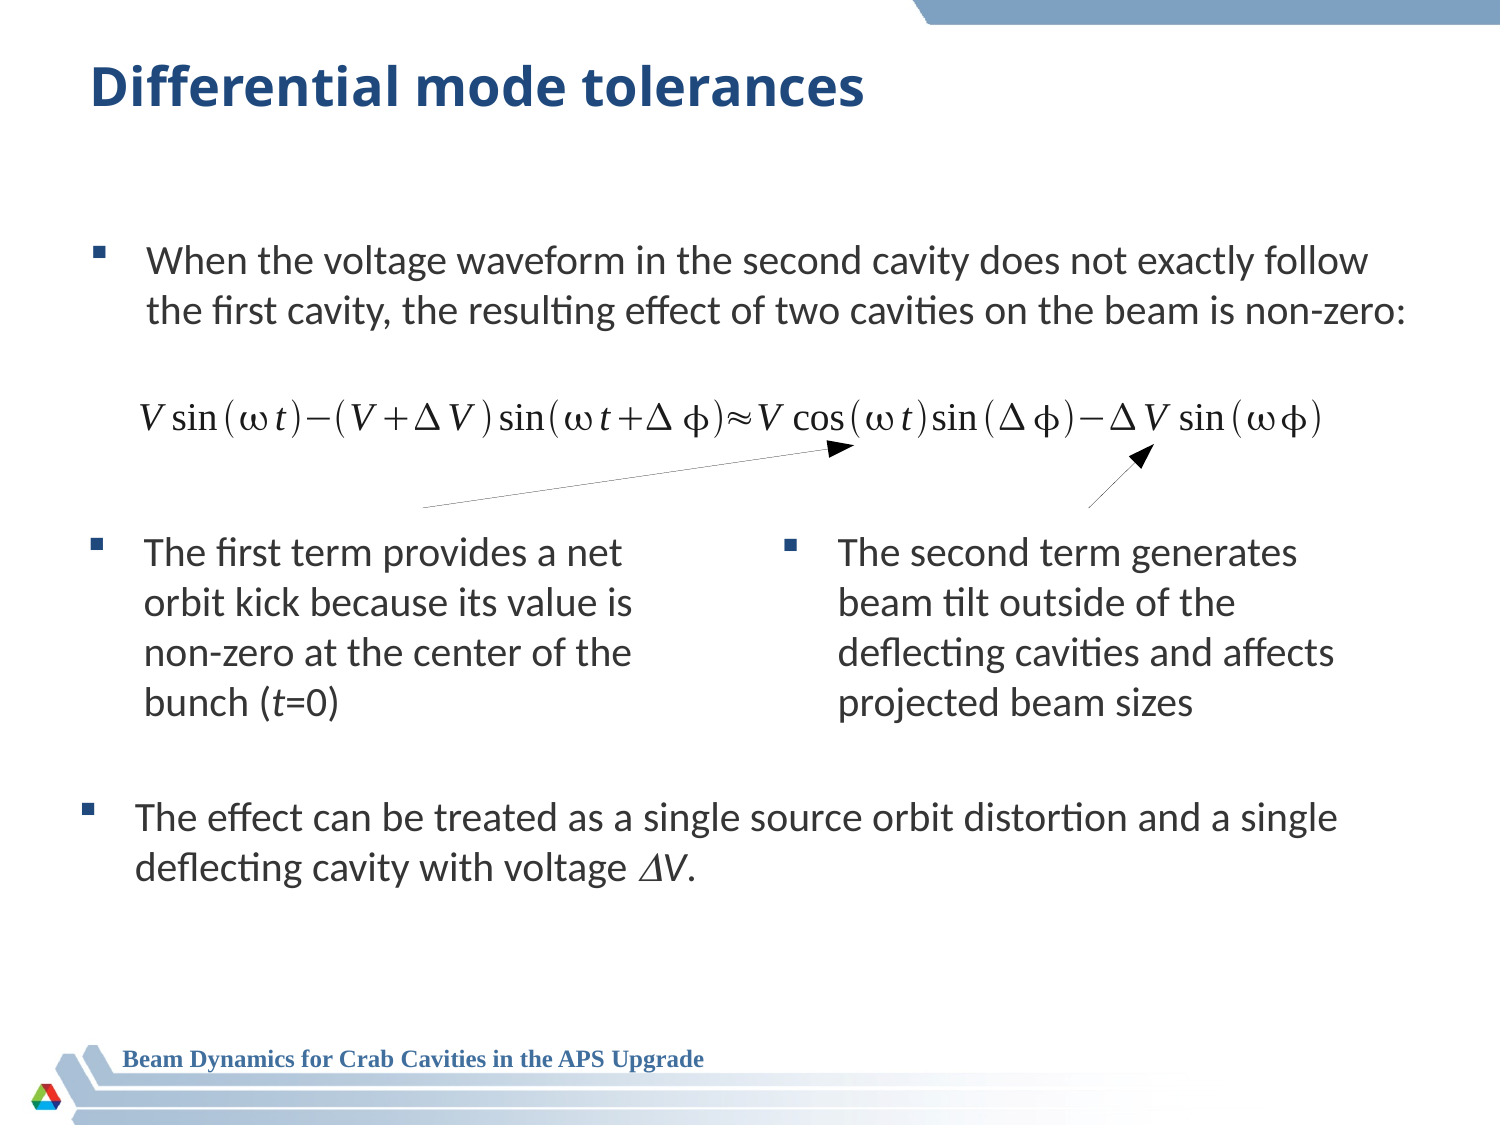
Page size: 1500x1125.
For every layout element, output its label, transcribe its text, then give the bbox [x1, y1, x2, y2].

picture [0, 1037, 1500, 1125]
list When the voltage waveform in the second cavity does not exactly follow the first cavity, the resulting effect of two cavities on the beam is non-zero: [75, 224, 1426, 402]
picture [0, 0, 1500, 26]
title Differential mode tolerances [75, 45, 1426, 224]
list The first term provides a net orbit kick because its value is non-zero at the center of the bunch (t=0) [72, 517, 703, 733]
list The effect can be treated as a single source orbit distortion and a single deflecting cavity with voltage DV. [63, 781, 1414, 958]
chart [127, 394, 1333, 440]
list The second term generates beam tilt outside of the deflecting cavities and affects projected beam sizes [766, 517, 1397, 781]
